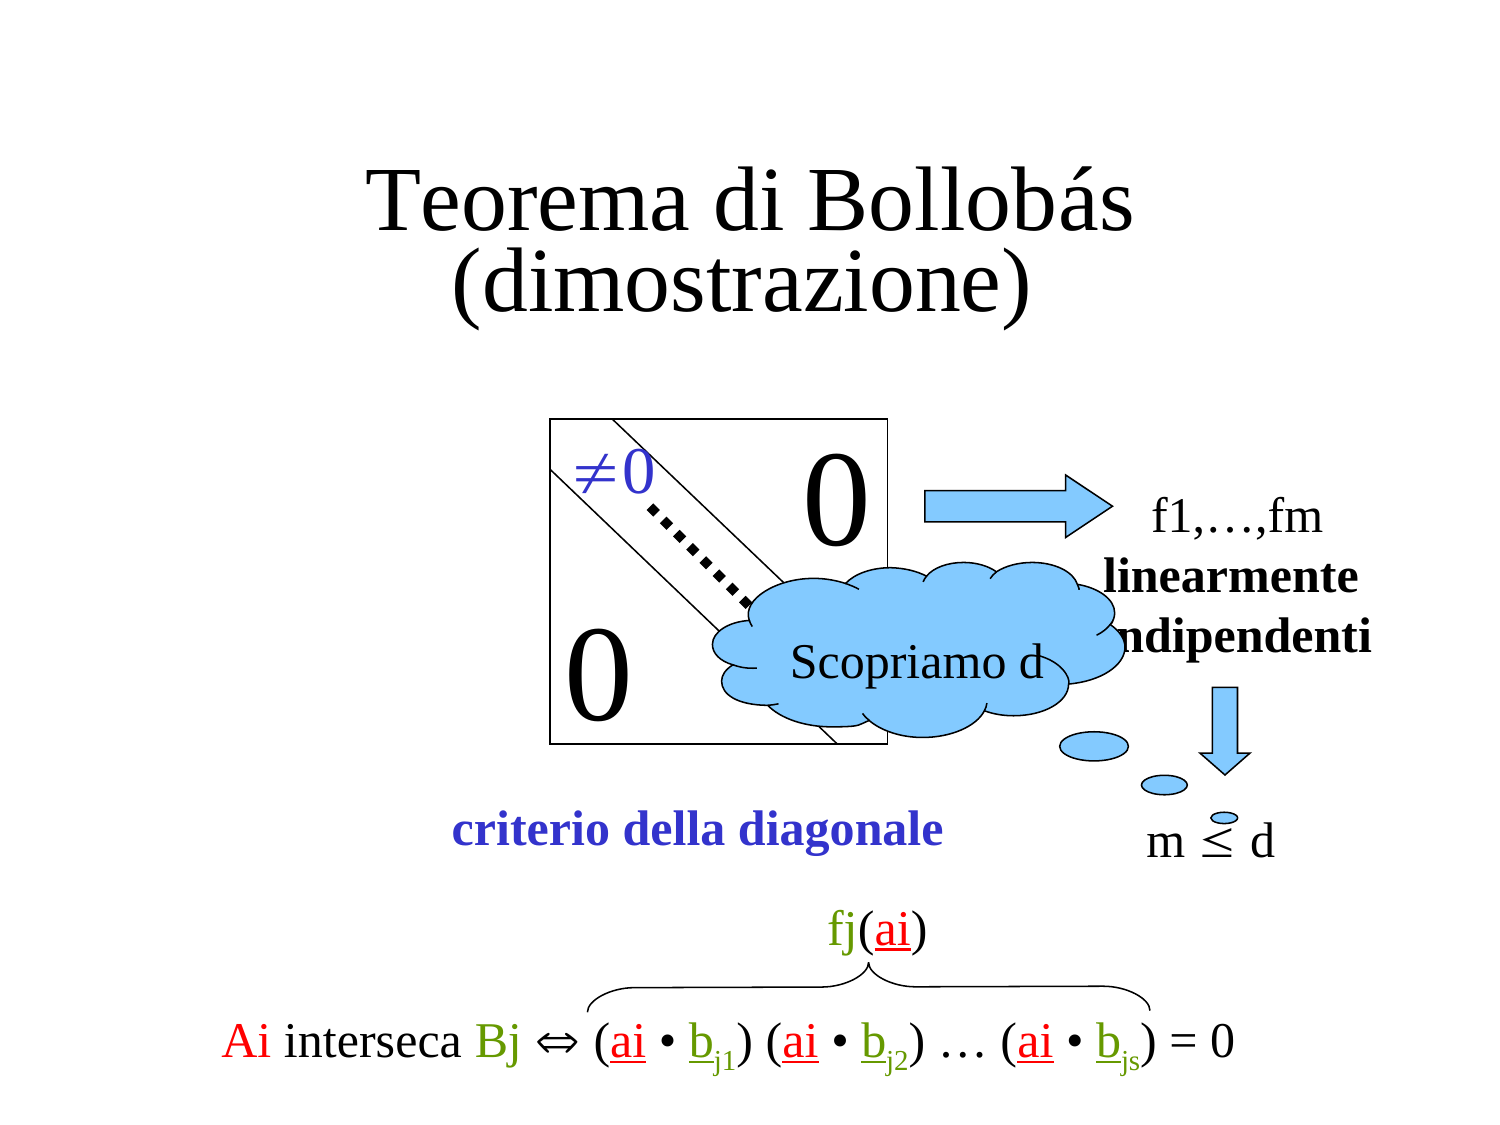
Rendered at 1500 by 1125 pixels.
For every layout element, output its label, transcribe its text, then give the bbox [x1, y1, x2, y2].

text_box 0 [550, 574, 649, 756]
text_box f1,…,fm linearmente indipendenti [1087, 474, 1388, 671]
text_box [712, 562, 1115, 738]
text_box (dimostrazione) [437, 212, 1049, 338]
text_box [1059, 731, 1129, 761]
text_box [1210, 812, 1238, 824]
text_box Ai interseca Bj  (ai • bj1) (ai • bj2) … (ai • bjs) = 0 [206, 999, 1251, 1084]
text_box 0 [767, 706, 778, 715]
title Teorema di Bollobás [112, 99, 1388, 288]
text_box criterio della diagonale [436, 787, 960, 863]
text_box fj(ai) [812, 887, 943, 963]
text_box [924, 474, 1087, 538]
text_box m  d [1131, 799, 1290, 876]
text_box 0 [554, 419, 671, 515]
text_box [1141, 775, 1188, 795]
text_box Scopriamo d [775, 620, 1145, 697]
text_box 0 [787, 399, 887, 581]
text_box [1199, 687, 1251, 775]
